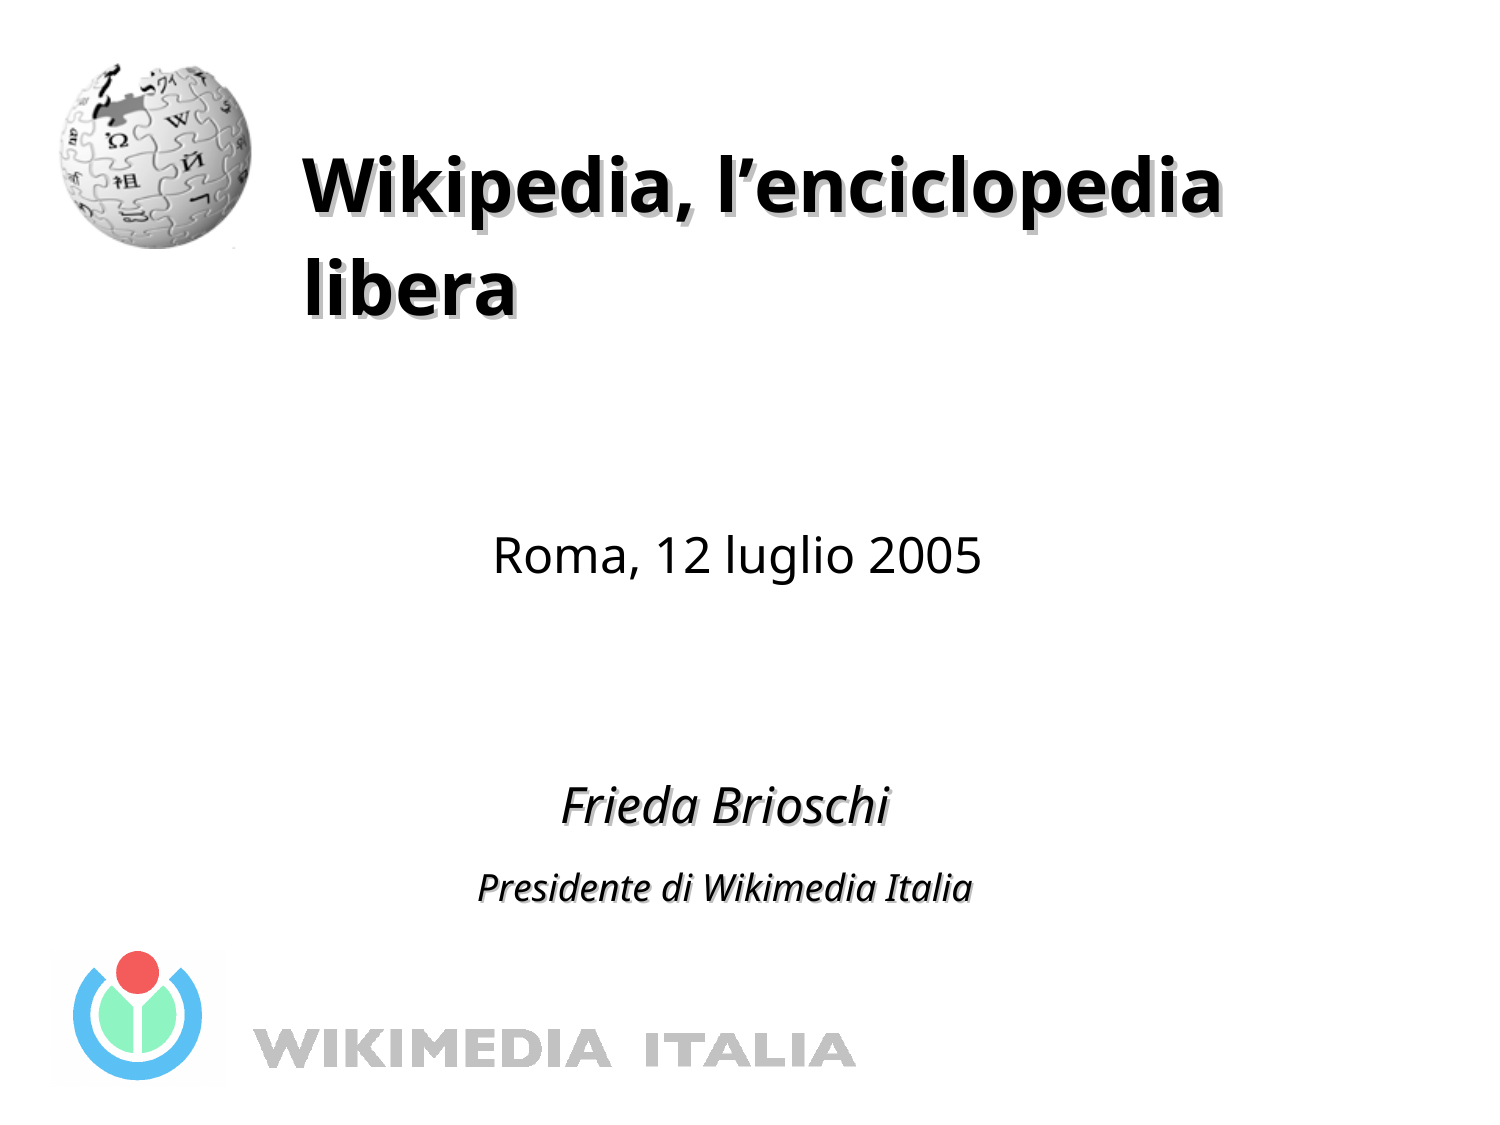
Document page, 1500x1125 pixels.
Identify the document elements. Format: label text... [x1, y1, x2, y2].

chart [637, 1025, 863, 1071]
text_box Wikipedia, l’enciclopedia libera [287, 124, 1450, 345]
text_box Roma, 12 luglio 2005 [187, 512, 1288, 597]
chart [50, 950, 226, 1087]
chart [249, 1025, 618, 1073]
text_box Frieda Brioschi Presidente di Wikimedia Italia [174, 762, 1276, 921]
chart [50, 62, 261, 249]
